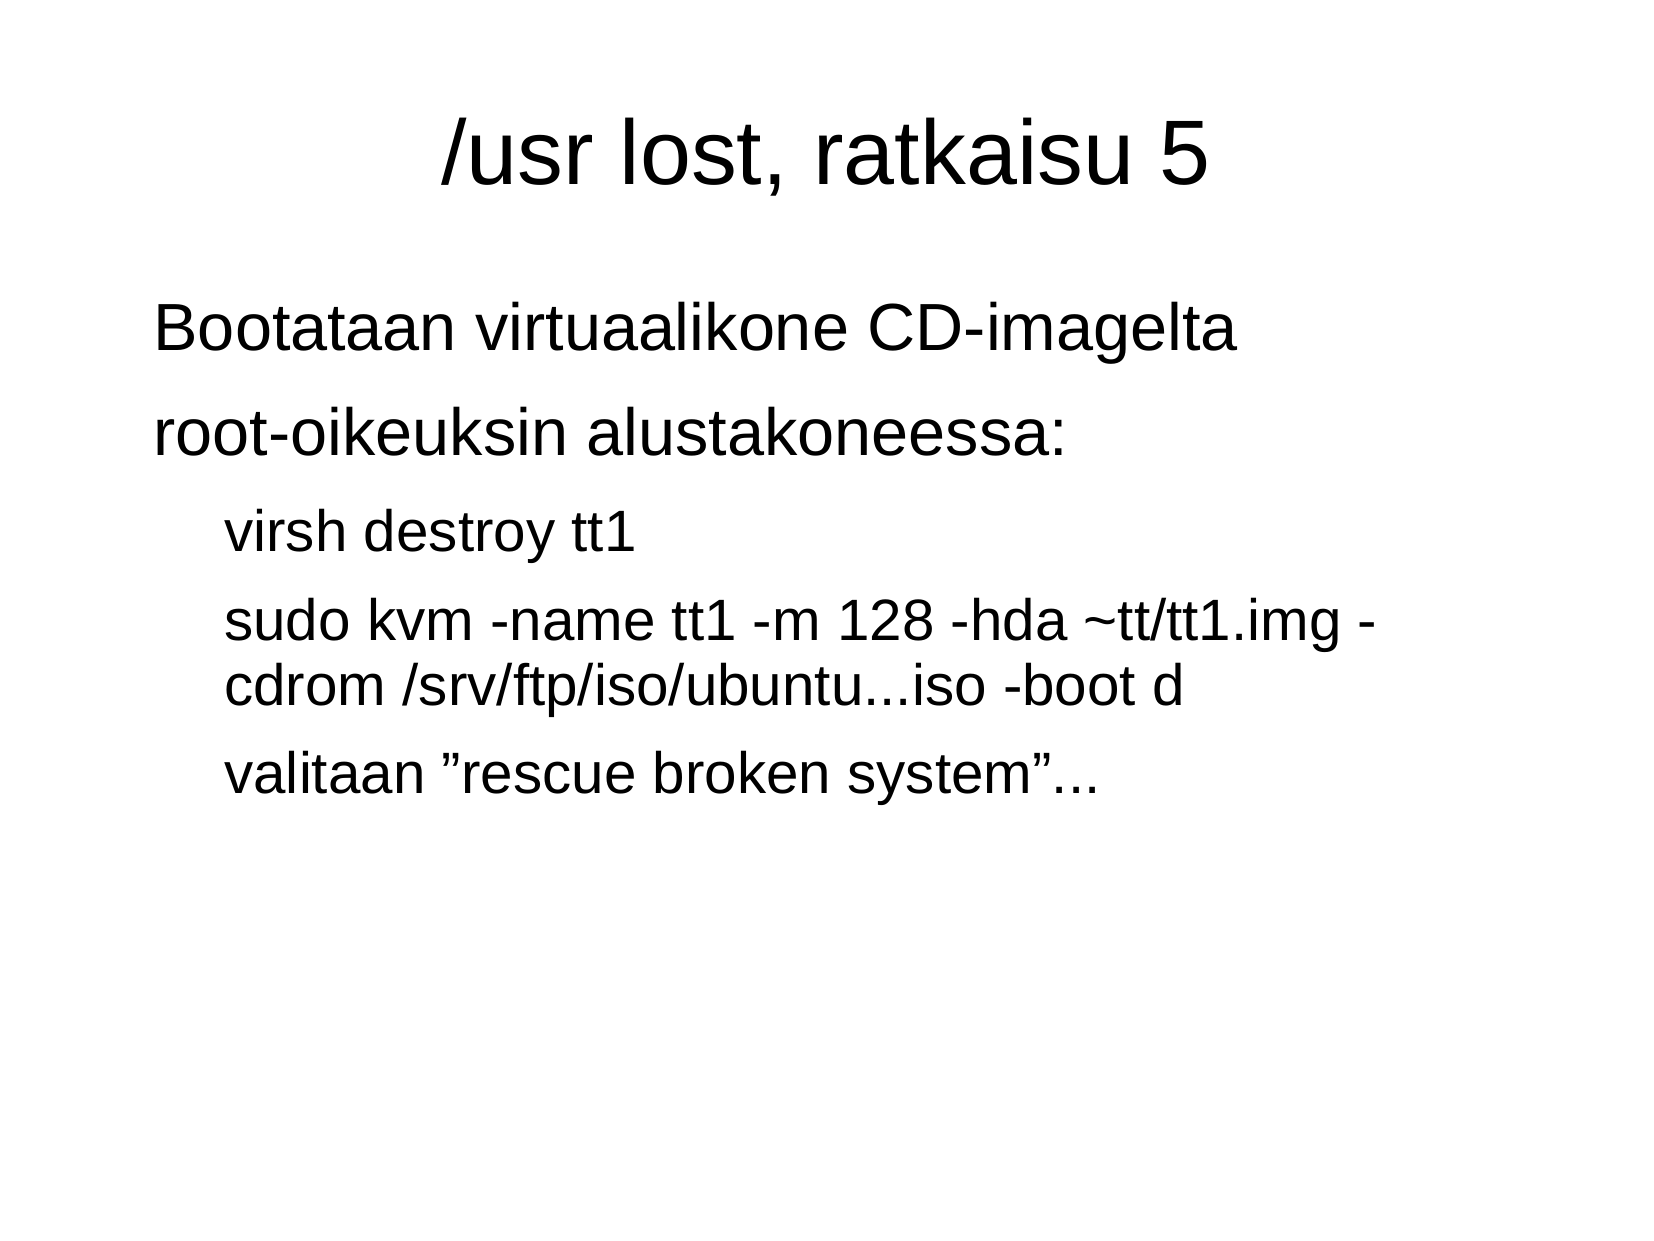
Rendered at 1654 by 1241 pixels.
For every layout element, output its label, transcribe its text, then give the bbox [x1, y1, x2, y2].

title /usr lost, ratkaisu 5 [82, 49, 1571, 257]
list Bootataan virtuaalikone CD-imagelta root-oikeuksin alustakoneessa: virsh destroy tt1 sudo kvm -name tt1 -m 128 -hda ~tt/tt1.img -cdrom /srv/ftp/iso/ubuntu...iso -boot d valitaan ”rescue broken system”... [82, 290, 1571, 1010]
